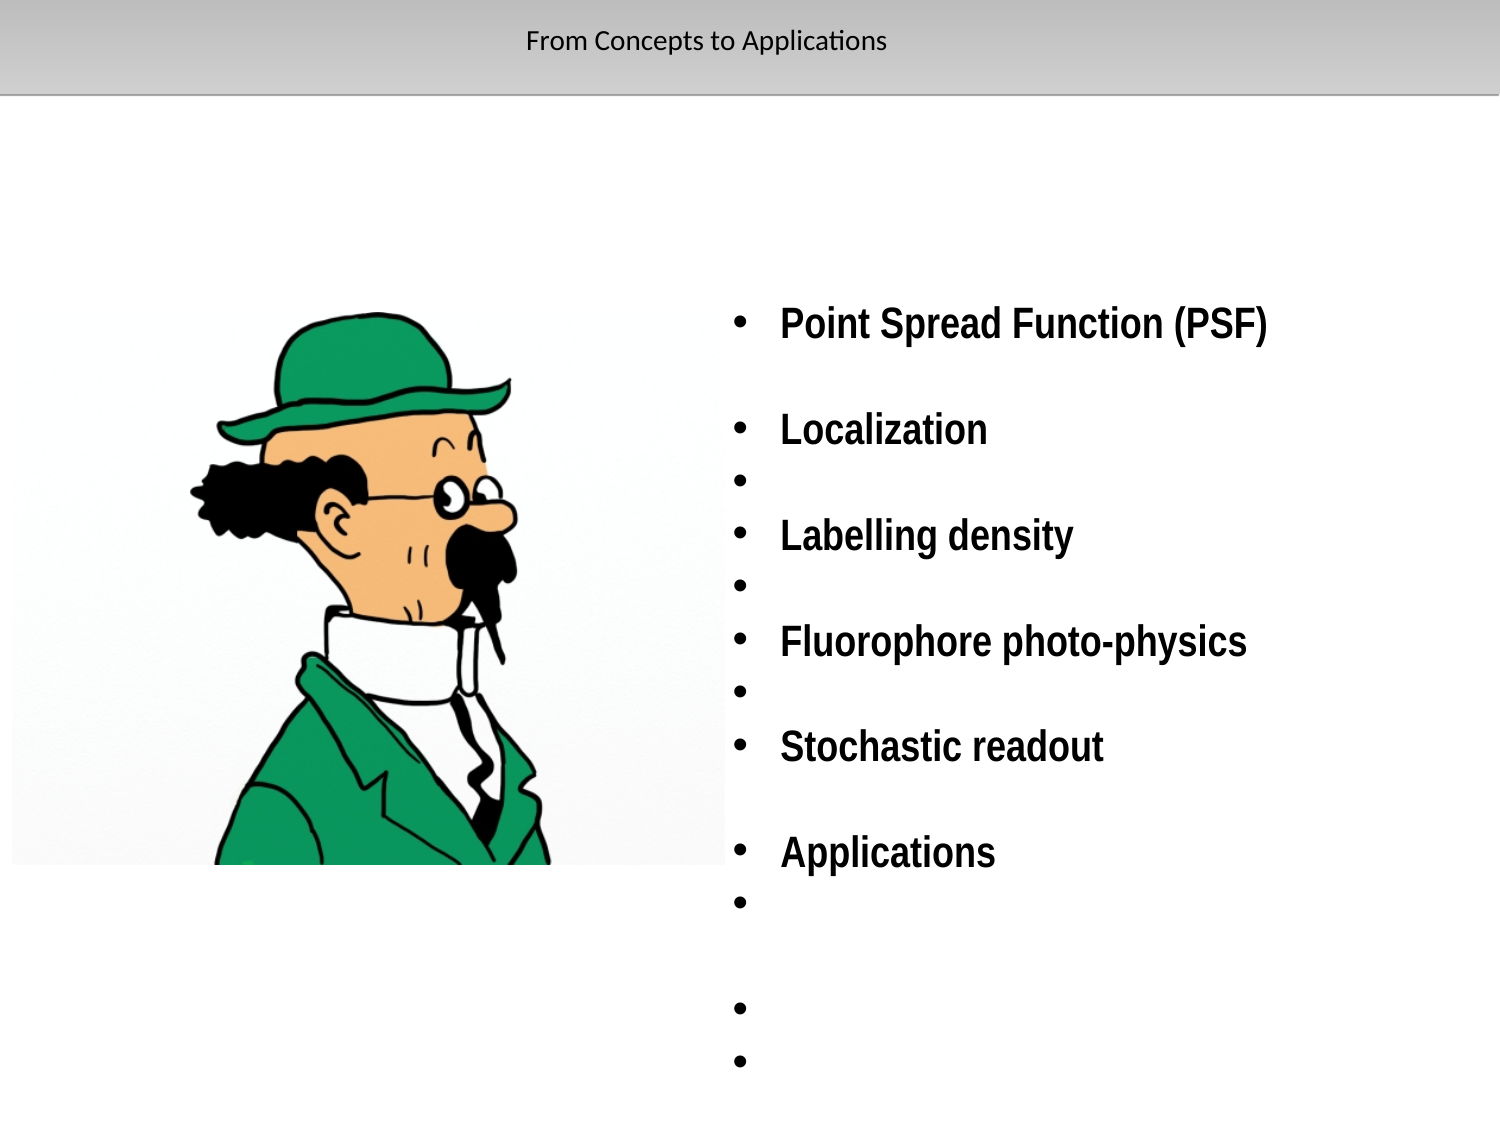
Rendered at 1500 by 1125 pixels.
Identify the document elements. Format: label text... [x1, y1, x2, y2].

picture [12, 312, 718, 865]
title From Concepts to Applications [75, 0, 1346, 90]
text_box Point Spread Function (PSF) Localization Labelling density Fluorophore photo-physics Stochastic readout Applications [718, 287, 1497, 1095]
